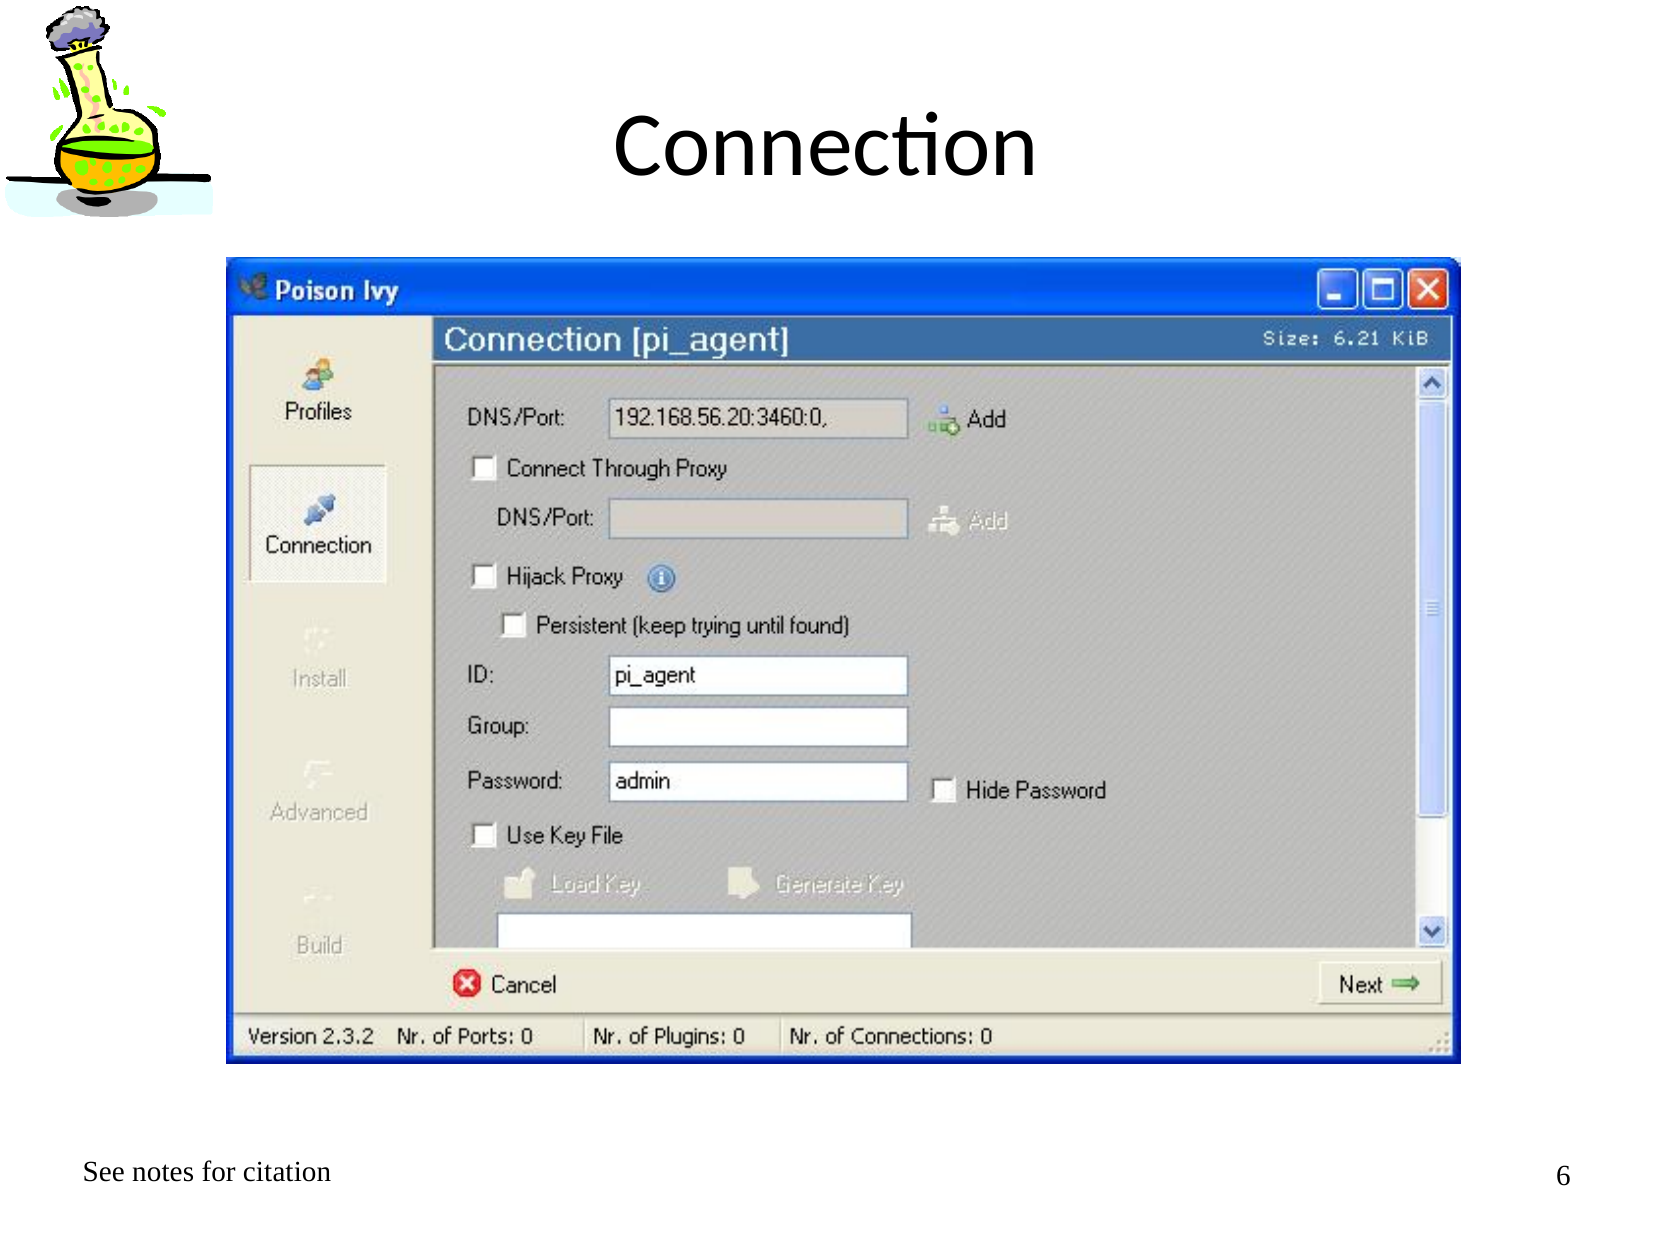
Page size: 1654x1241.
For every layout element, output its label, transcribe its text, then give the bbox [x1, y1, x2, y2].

picture [5, 6, 213, 217]
picture [226, 257, 1461, 1064]
title Connection [82, 49, 1571, 257]
